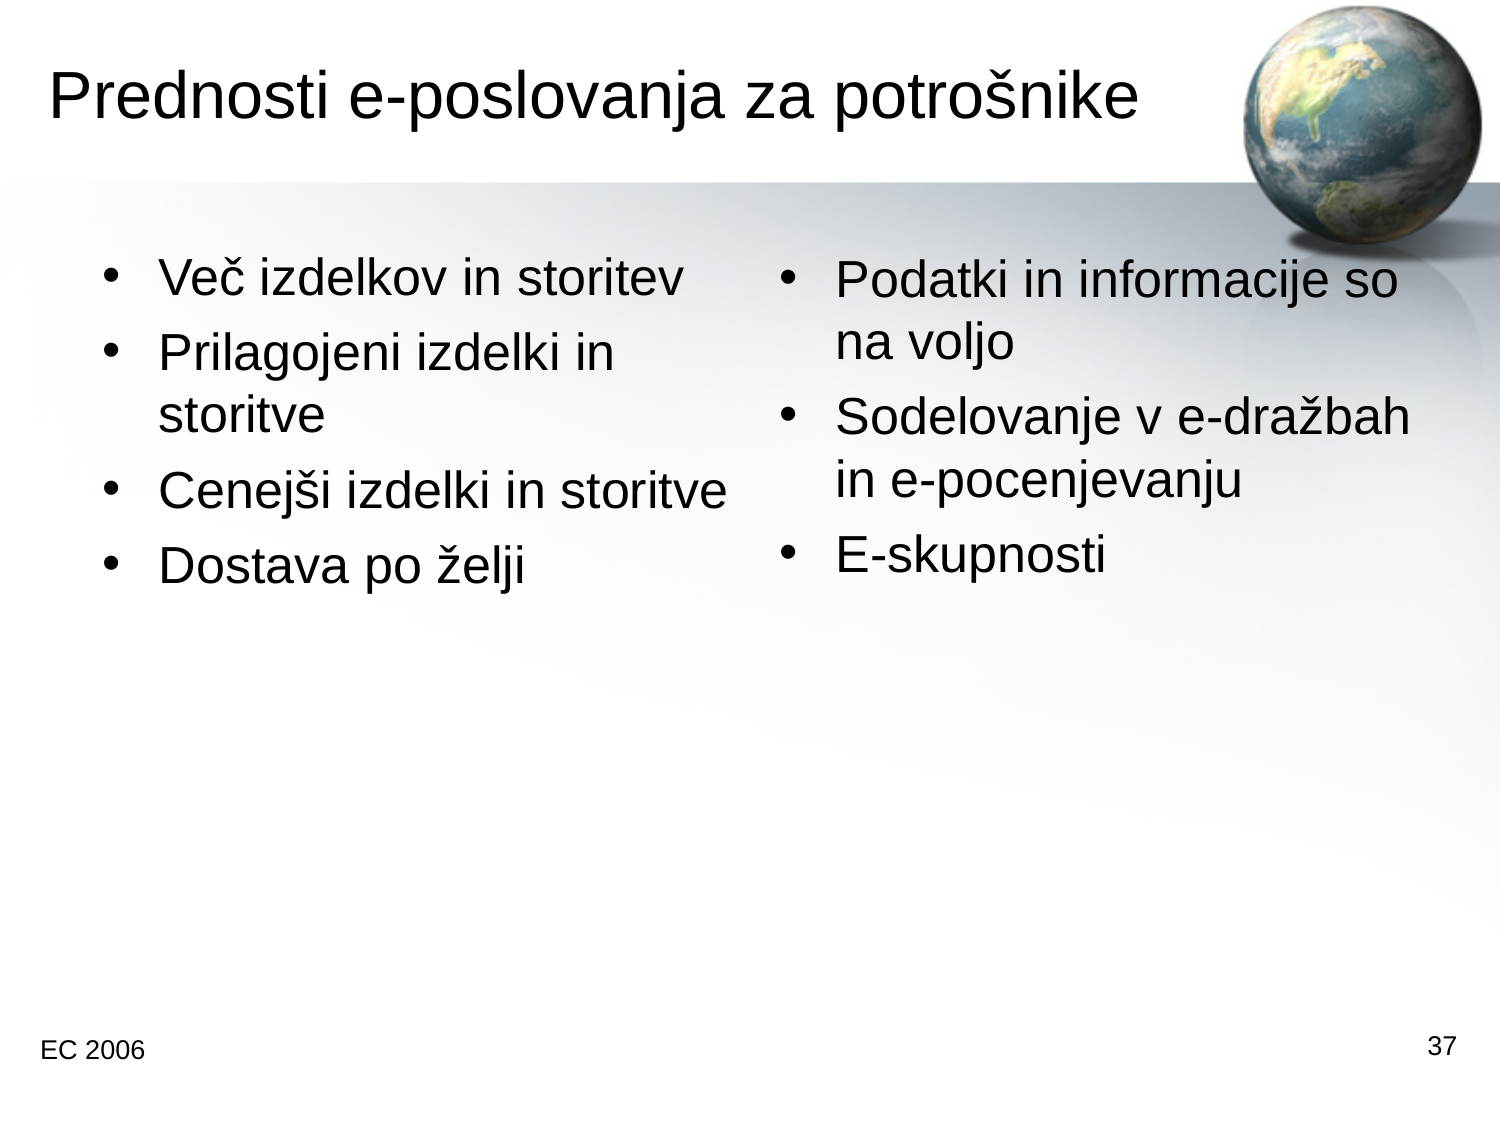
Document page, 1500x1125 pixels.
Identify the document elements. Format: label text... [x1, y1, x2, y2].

picture [0, 0, 1500, 1125]
title Prednosti e-poslovanja za potrošnike [33, 22, 1239, 162]
text_box <number> [1159, 1020, 1473, 1096]
list Podatki in informacije so na voljo Sodelovanje v e-dražbah in e-pocenjevanju E-skupnosti [764, 237, 1427, 995]
list Več izdelkov in storitev Prilagojeni izdelki in storitve Cenejši izdelki in storitve Dostava po želji [87, 235, 751, 980]
text_box EC 2006 [25, 1025, 338, 1101]
